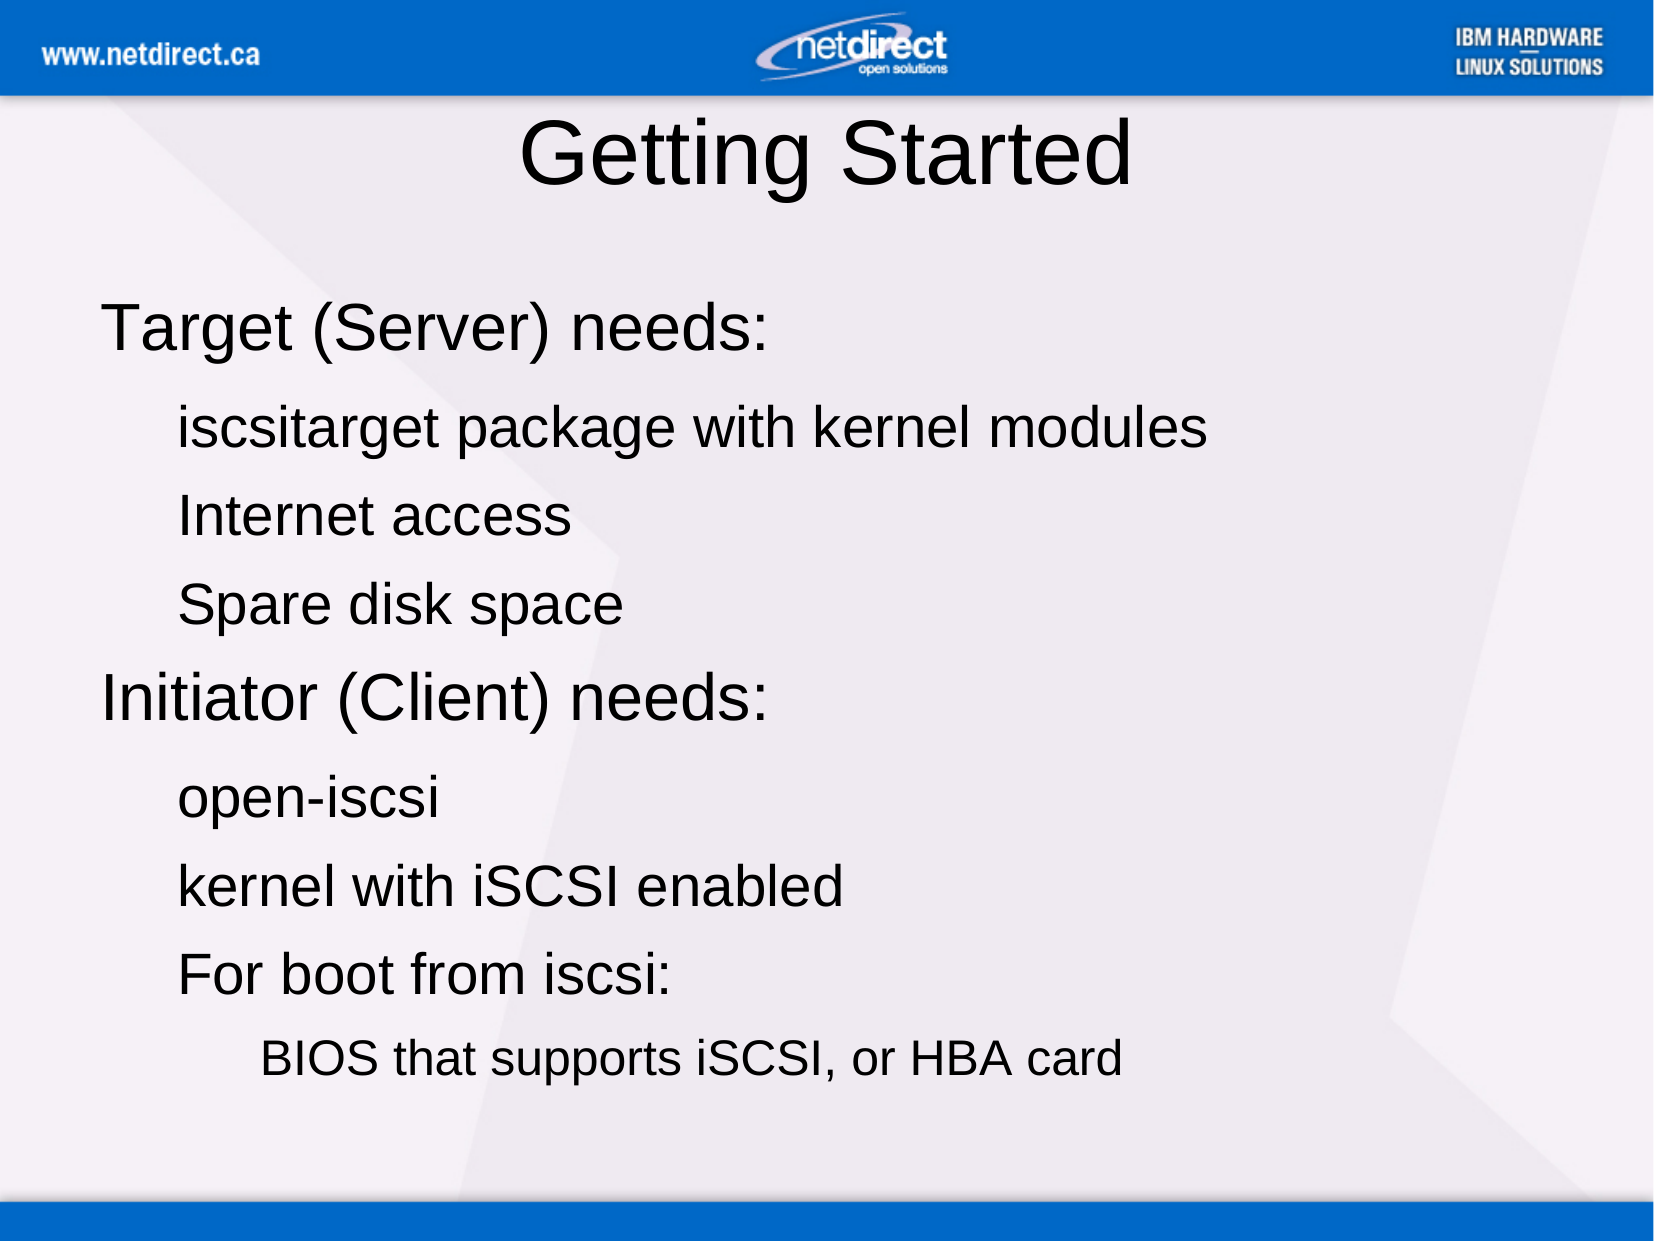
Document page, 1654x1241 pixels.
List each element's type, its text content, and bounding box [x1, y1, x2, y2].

title Getting Started [82, 56, 1571, 250]
picture [0, 0, 1654, 1241]
list Target (Server) needs: iscsitarget package with kernel modules Internet access Spare disk space Initiator (Client) needs: open-iscsi kernel with iSCSI enabled For boot from iscsi: BIOS that supports iSCSI, or HBA card [82, 290, 1571, 1155]
